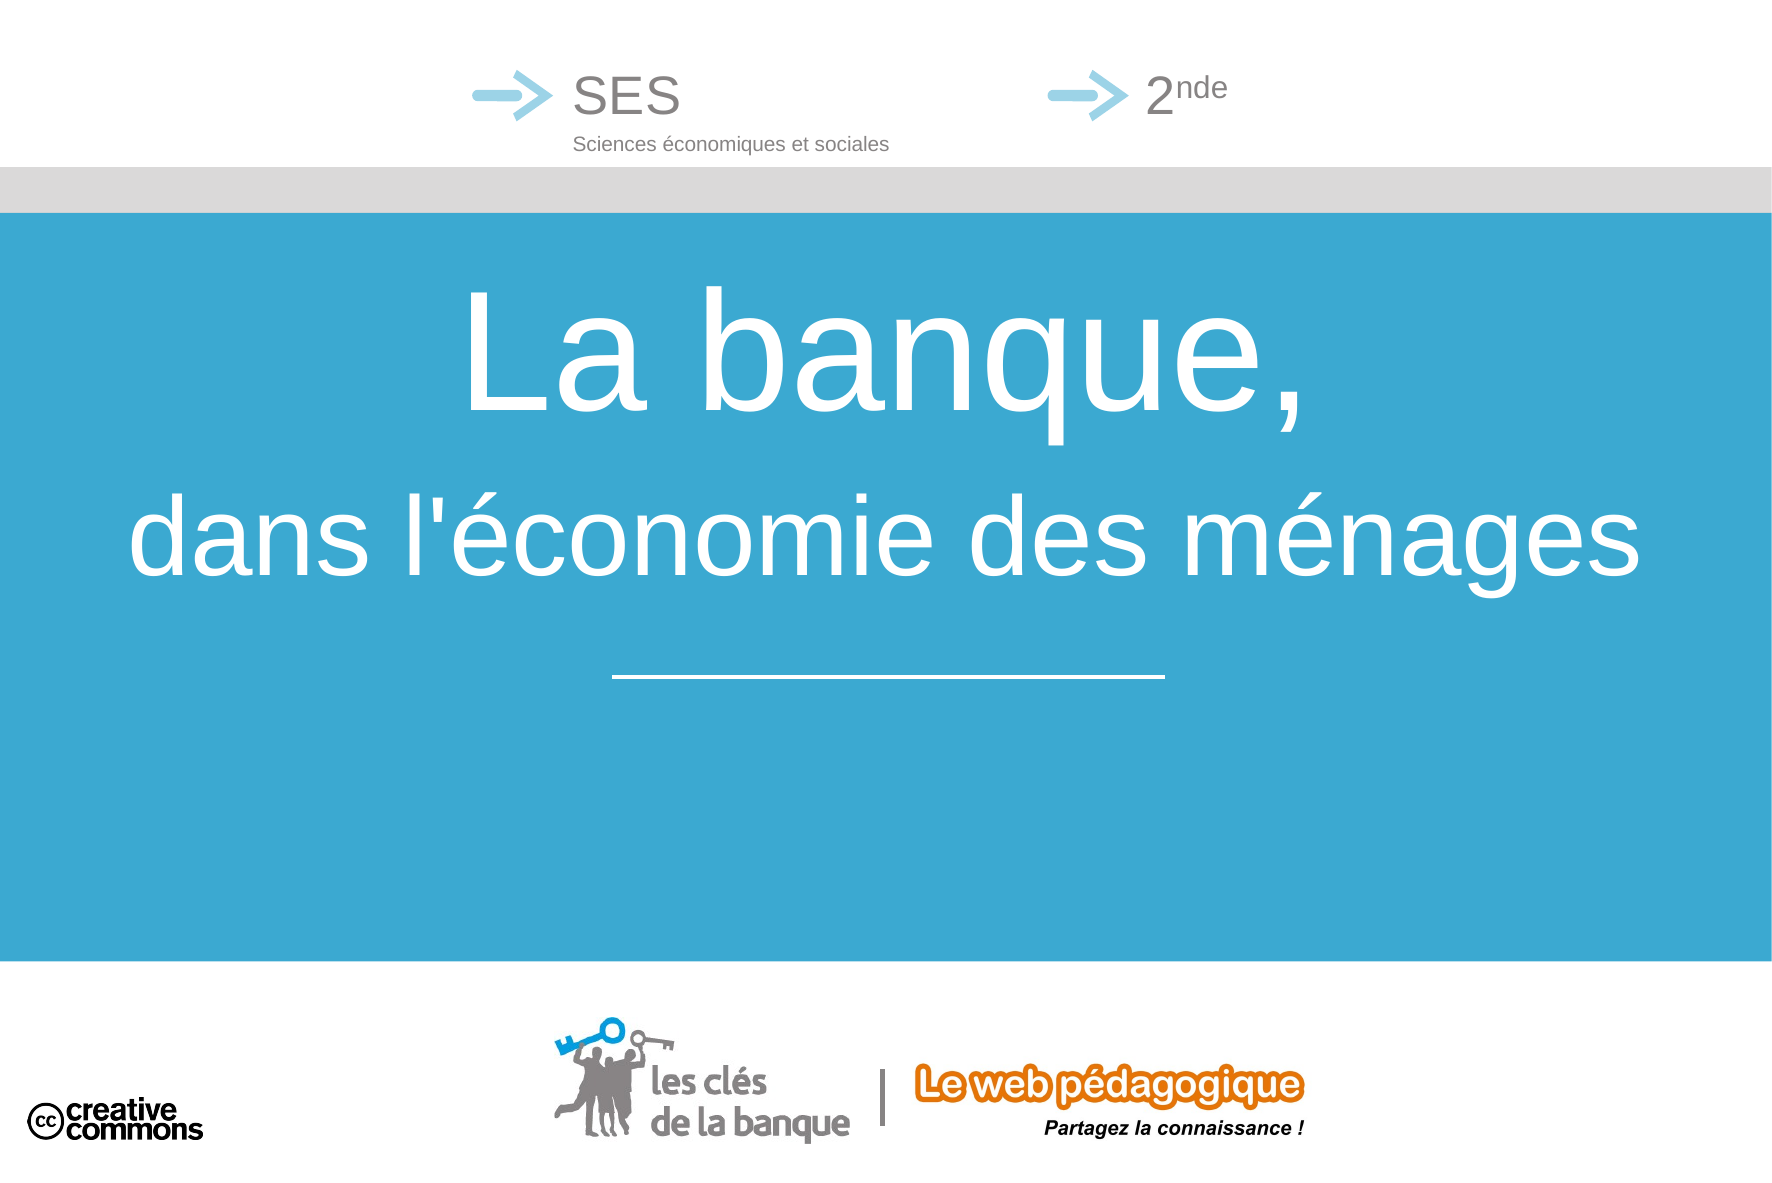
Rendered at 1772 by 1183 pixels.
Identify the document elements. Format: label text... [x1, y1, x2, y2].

list 2nde [1145, 60, 1379, 127]
picture [903, 1048, 1313, 1144]
picture [27, 1097, 203, 1140]
list La banque, dans l'économie des ménages [99, 312, 1672, 600]
picture [554, 1017, 850, 1144]
picture [606, 1024, 620, 1038]
list SES Sciences économiques et sociales [572, 60, 997, 157]
